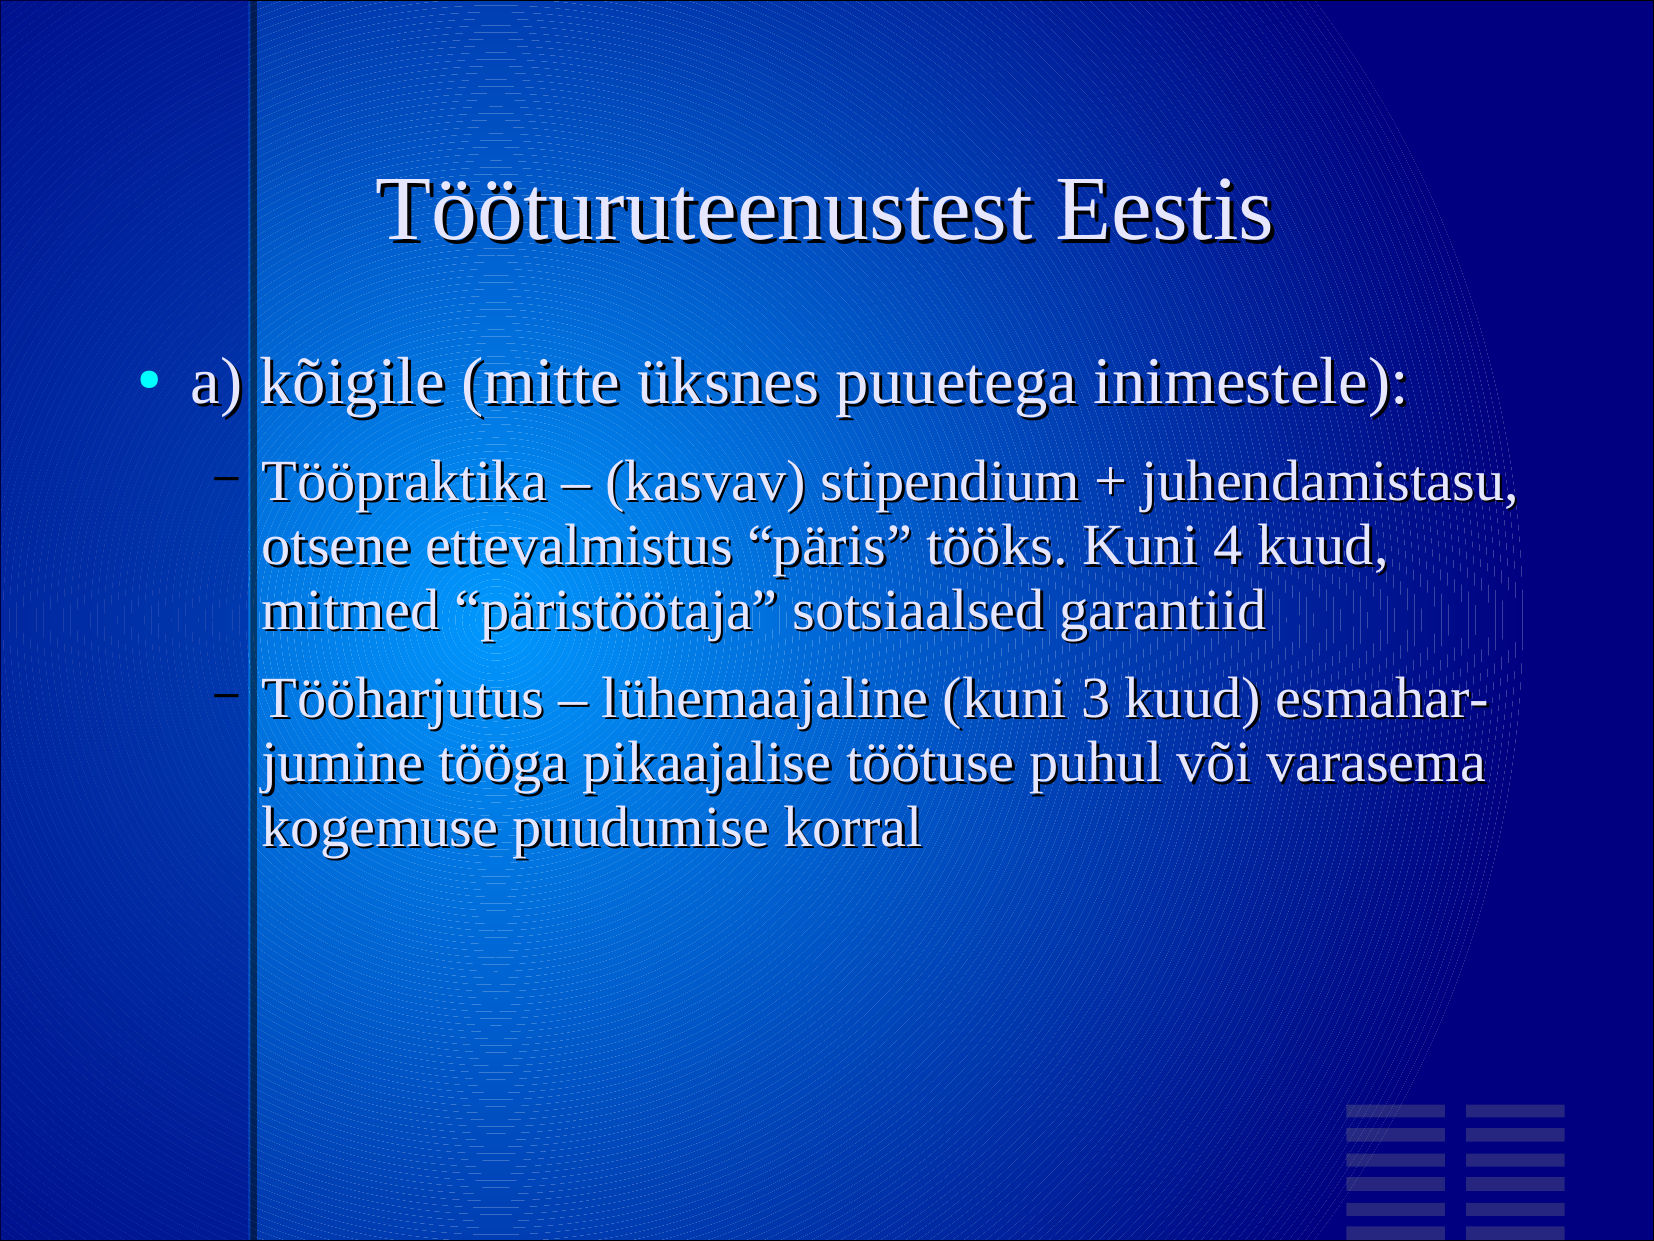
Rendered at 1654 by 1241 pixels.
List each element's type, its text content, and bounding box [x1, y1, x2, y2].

list a) kõigile (mitte üksnes puuetega inimestele): Tööpraktika – (kasvav) stipendium + juhendamistasu, otsene ettevalmistus “päris” tööks. Kuni 4 kuud, mitmed “päristöötaja” sotsiaalsed garantiid Tööharjutus – lühemaajaline (kuni 3 kuud) esmahar-jumine tööga pikaajalise töötuse puhul või varasema kogemuse puudumise korral [119, 344, 1533, 1126]
title Tööturuteenustest Eestis [119, 104, 1533, 313]
